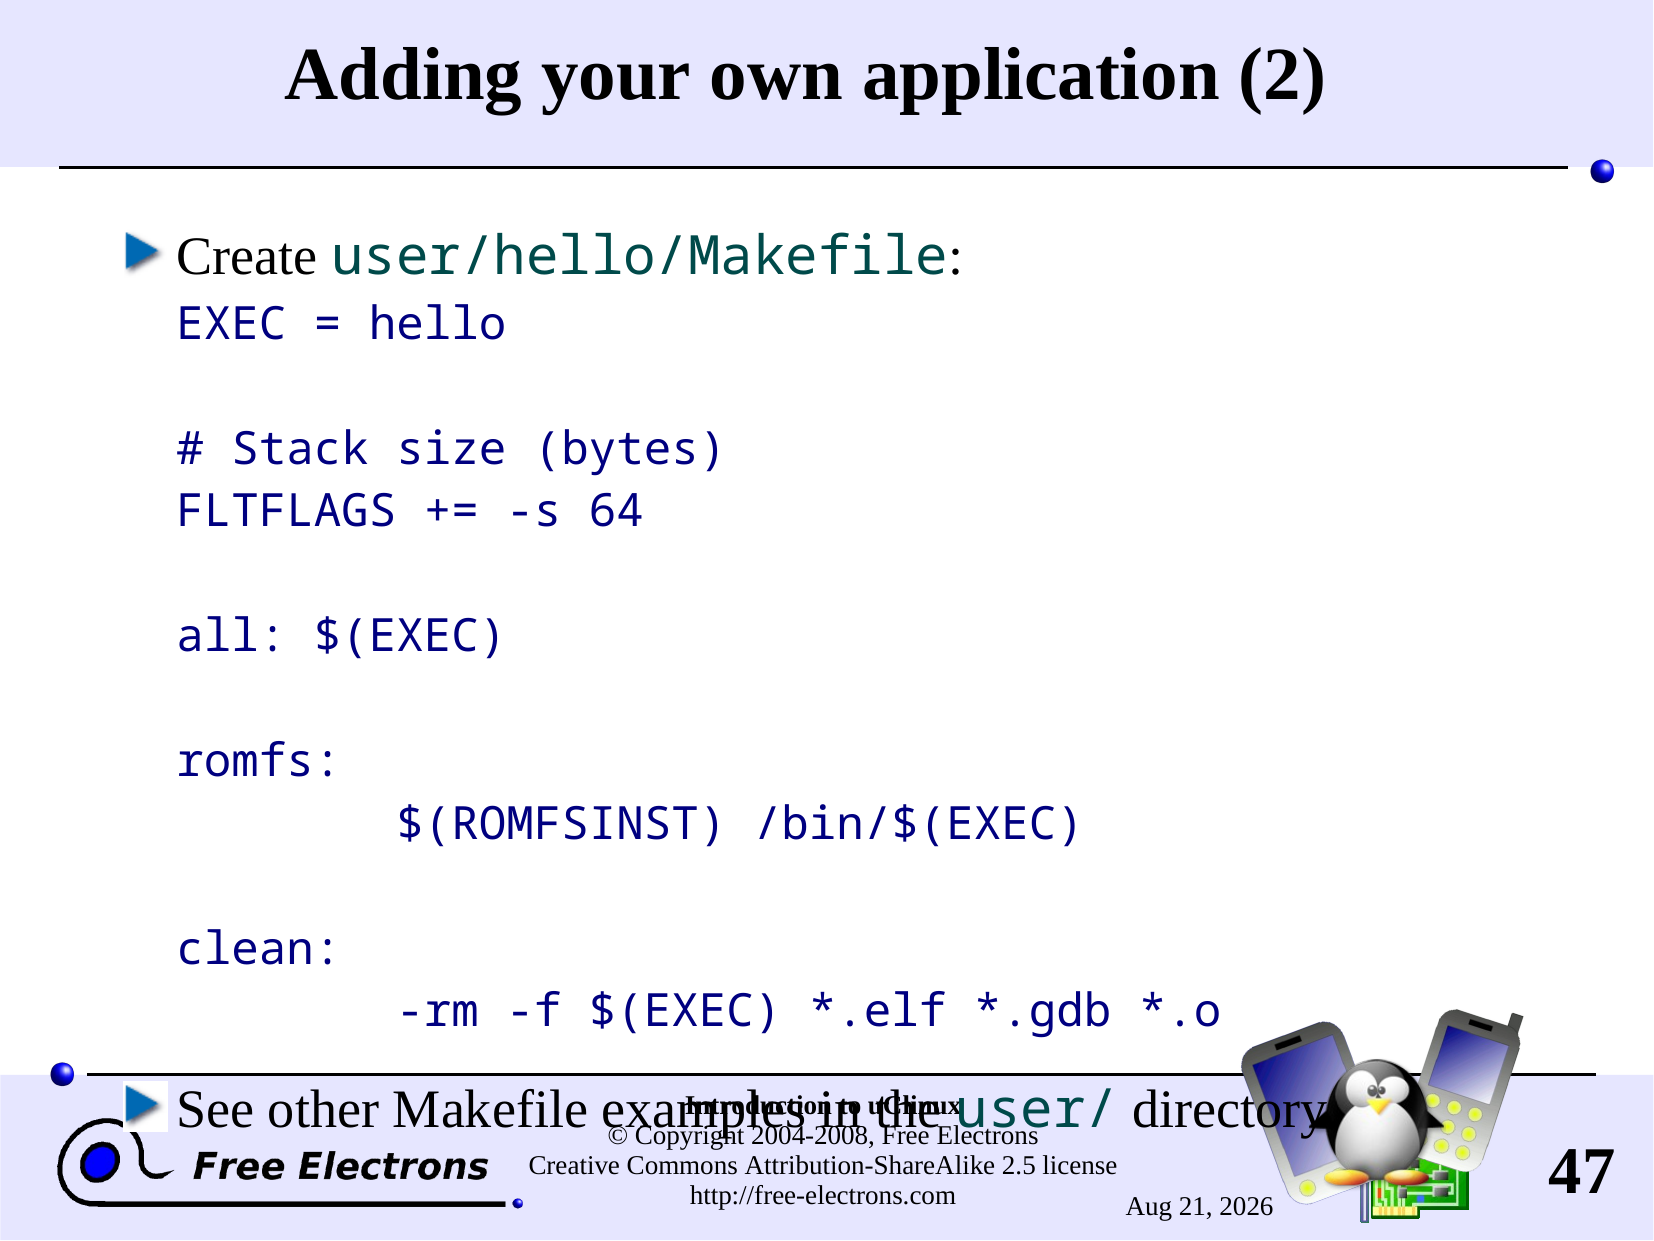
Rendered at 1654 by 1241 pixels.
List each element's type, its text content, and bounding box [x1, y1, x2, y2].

title Adding your own application (2) [60, 25, 1551, 124]
picture [344, 1107, 355, 1112]
picture [473, 1107, 480, 1115]
picture [447, 1114, 457, 1125]
picture [237, 1107, 248, 1112]
picture [50, 1081, 527, 1216]
list Create user/hello/Makefile: EXEC = hello # Stack size (bytes) FLTFLAGS += -s 64 all: $(EXEC) romfs: $(ROMFSINST) /bin/$(EXEC) clean: -rm -f $(EXEC) *.elf *.gdb *.o See other Makefile examples in the user/ directory. [105, 216, 1518, 1066]
picture [499, 1107, 510, 1112]
picture [213, 1107, 224, 1112]
picture [274, 1107, 287, 1125]
picture [1231, 1007, 1538, 1241]
picture [411, 1107, 421, 1118]
